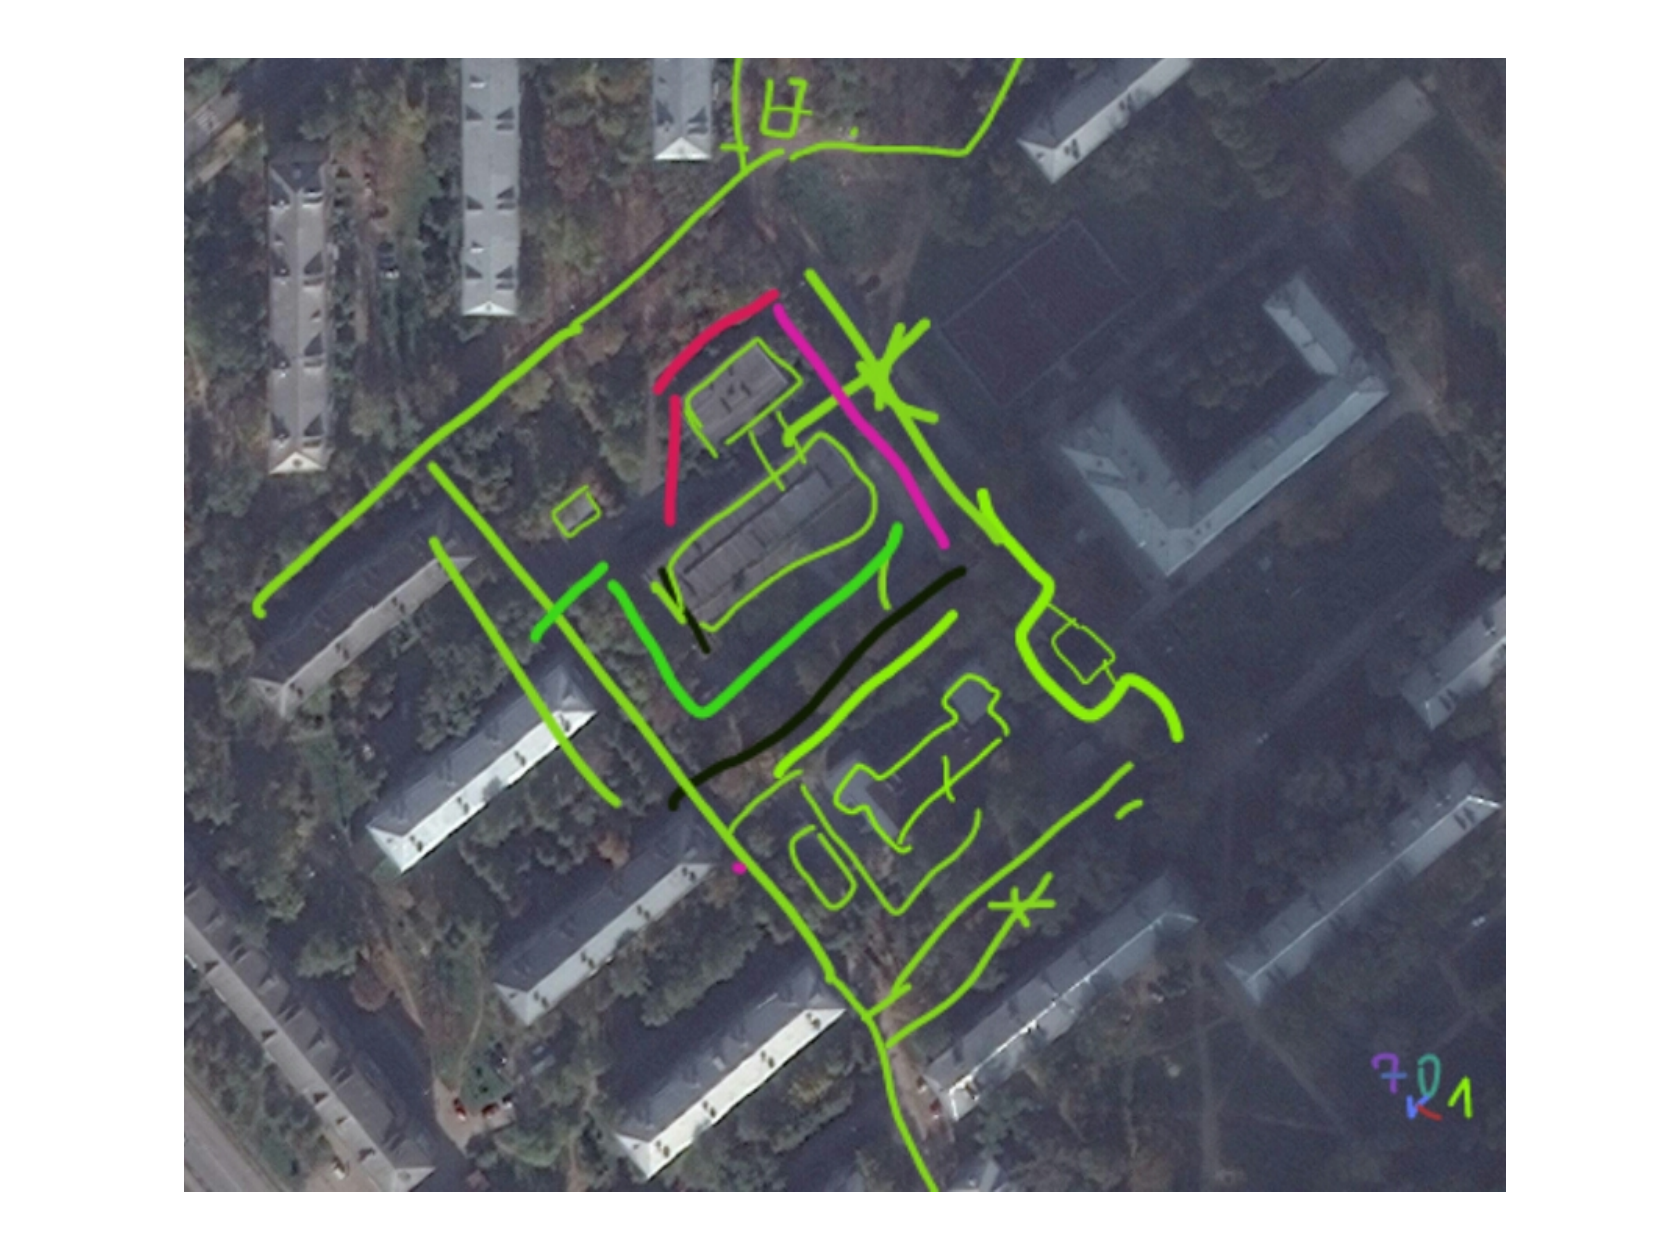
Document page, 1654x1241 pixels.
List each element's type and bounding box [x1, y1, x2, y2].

picture [184, 58, 1506, 1192]
